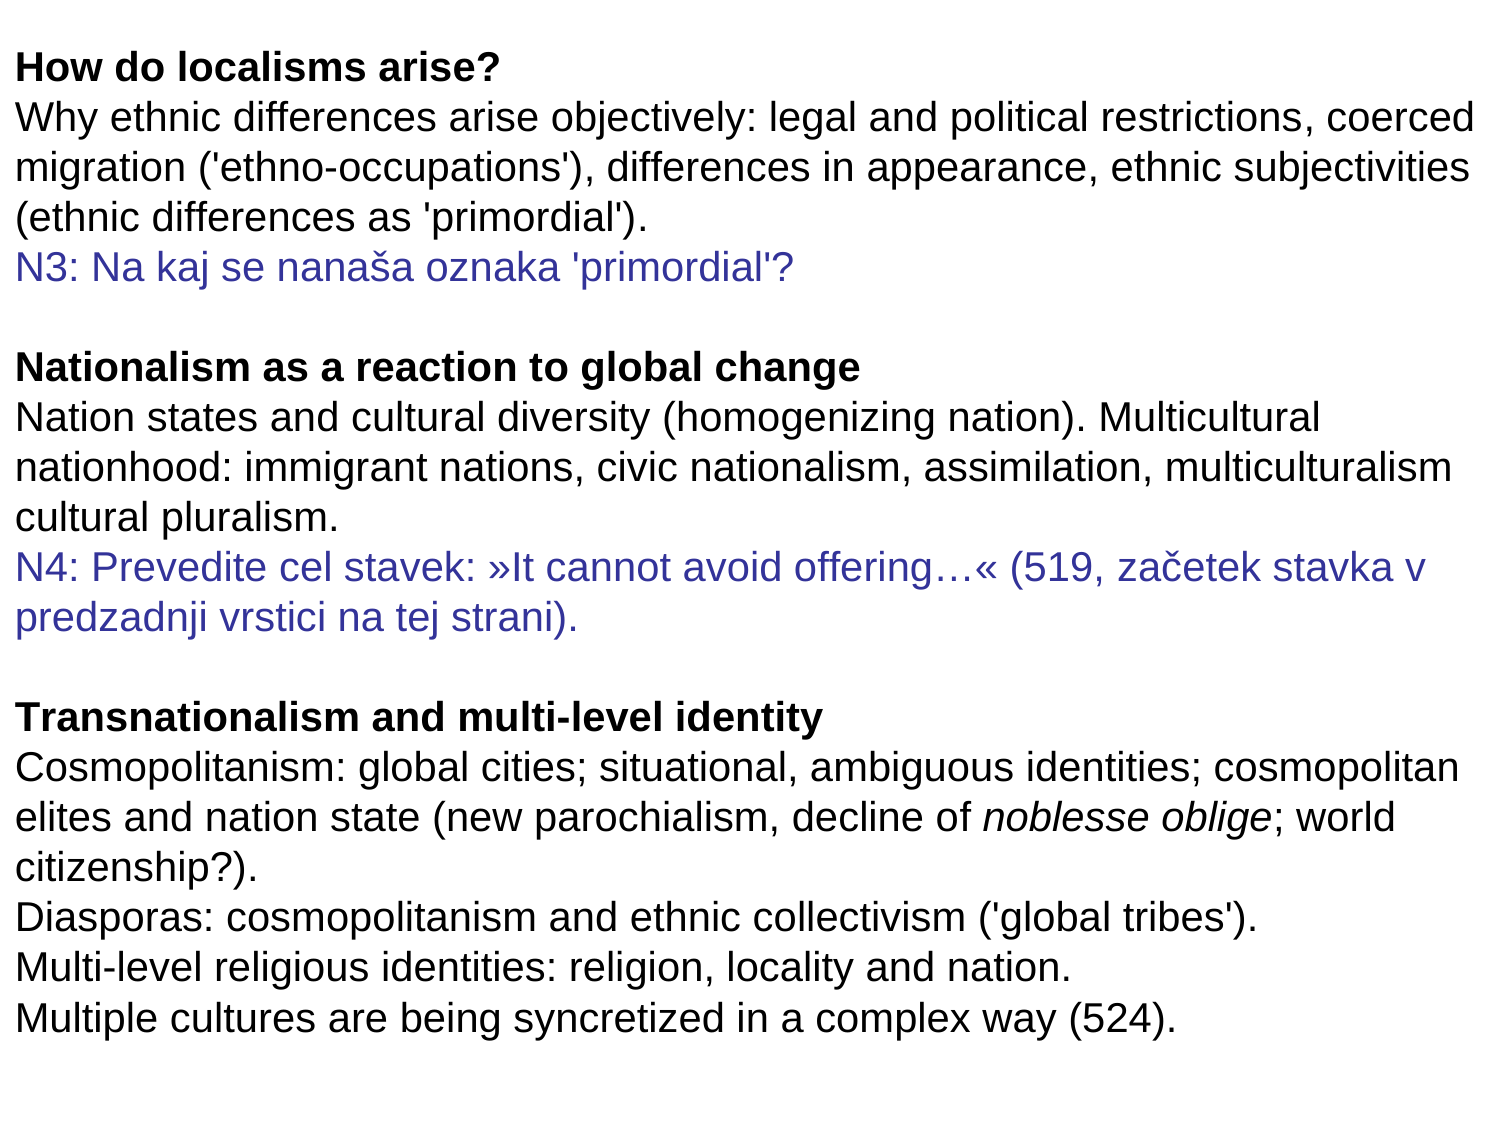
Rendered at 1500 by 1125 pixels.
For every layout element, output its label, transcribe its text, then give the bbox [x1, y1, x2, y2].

text_box How do localisms arise? Why ethnic differences arise objectively: legal and political restrictions, coerced migration ('ethno-occupations'), differences in appearance, ethnic subjectivities (ethnic differences as 'primordial'). N3: Na kaj se nanaša oznaka 'primordial'? Nationalism as a reaction to global change Nation states and cultural diversity (homogenizing nation). Multicultural nationhood: immigrant nations, civic nationalism, assimilation, multiculturalism cultural pluralism. N4: Prevedite cel stavek: »It cannot avoid offering…« (519, začetek stavka v predzadnji vrstici na tej strani). Transnationalism and multi-level identity Cosmopolitanism: global cities; situational, ambiguous identities; cosmopolitan elites and nation state (new parochialism, decline of noblesse oblige; world citizenship?). Diasporas: cosmopolitanism and ethnic collectivism ('global tribes'). Multi-level religious identities: religion, locality and nation. Multiple cultures are being syncretized in a complex way (524). [0, 32, 1500, 1093]
